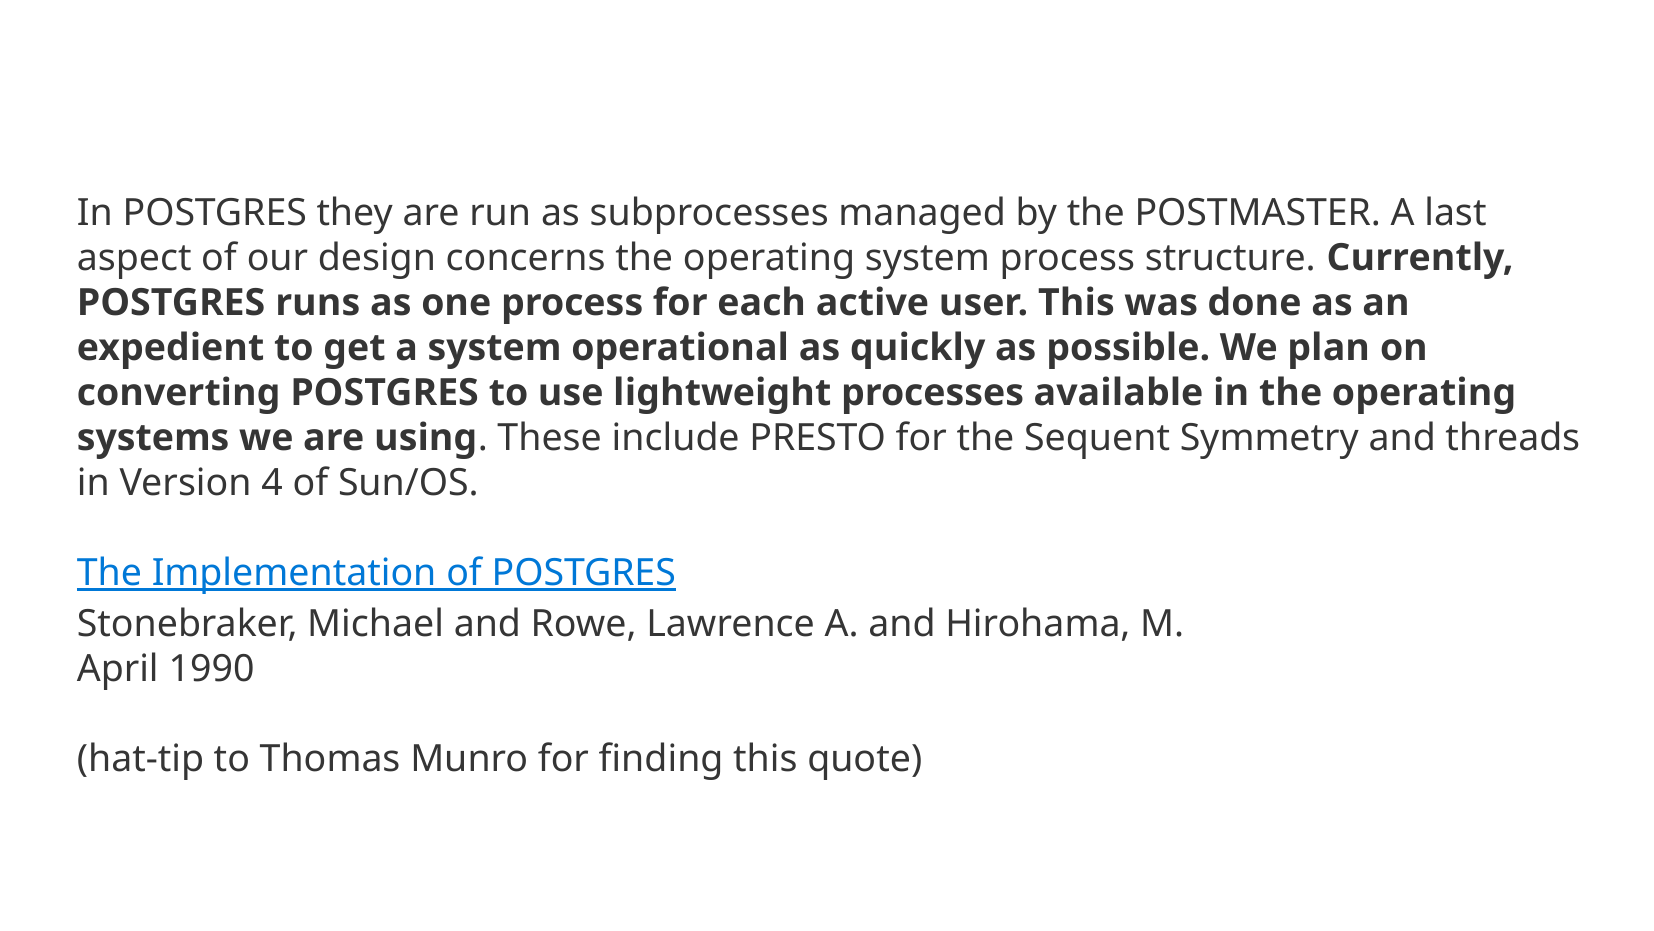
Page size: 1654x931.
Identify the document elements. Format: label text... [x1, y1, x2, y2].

text_box In POSTGRES they are run as subprocesses managed by the POSTMASTER. A last aspect of our design concerns the operating system process structure. Currently, POSTGRES runs as one process for each active user. This was done as an expedient to get a system operational as quickly as possible. We plan on converting POSTGRES to use lightweight processes available in the operating systems we are using. These include PRESTO for the Sequent Symmetry and threads in Version 4 of Sun/OS. The Implementation of POSTGRES Stonebraker, Michael and Rowe, Lawrence A. and Hirohama, M. April 1990 (hat-tip to Thomas Munro for finding this quote) [62, 180, 1606, 787]
